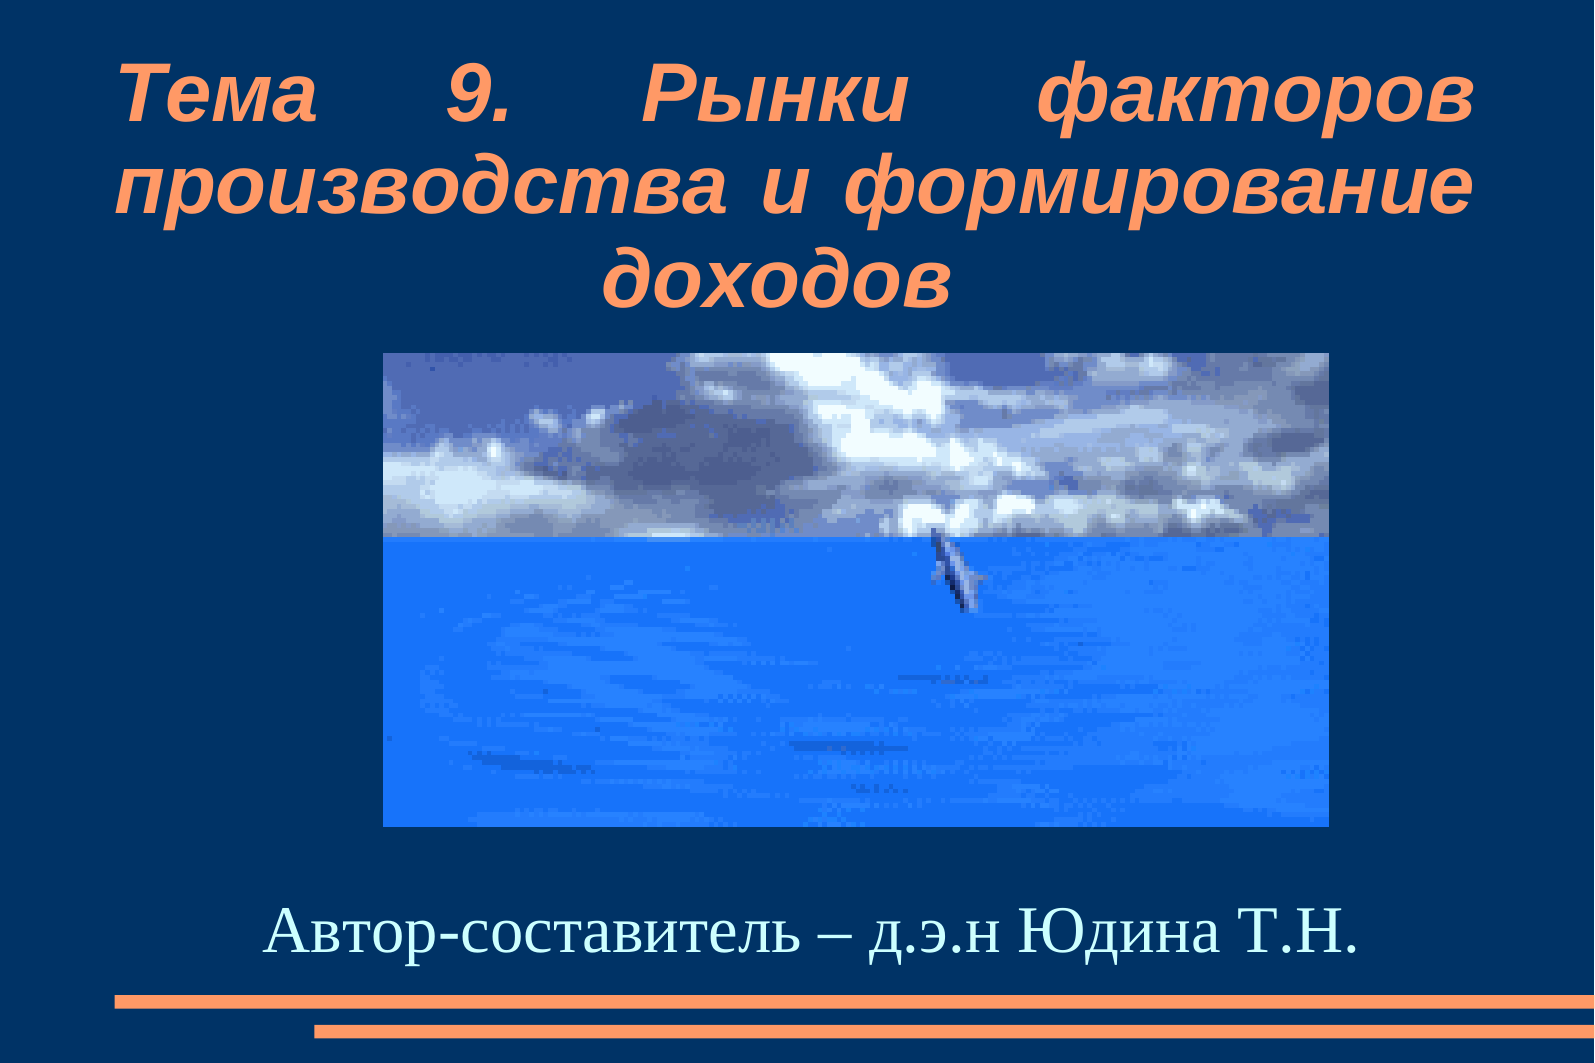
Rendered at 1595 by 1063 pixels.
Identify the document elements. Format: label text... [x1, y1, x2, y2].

title Тема 9. Рынки факторов производства и формирование доходов [114, 45, 1477, 325]
subtitle Автор-составитель – д.э.н Юдина Т.Н. [118, 885, 1506, 975]
picture [383, 353, 1329, 827]
